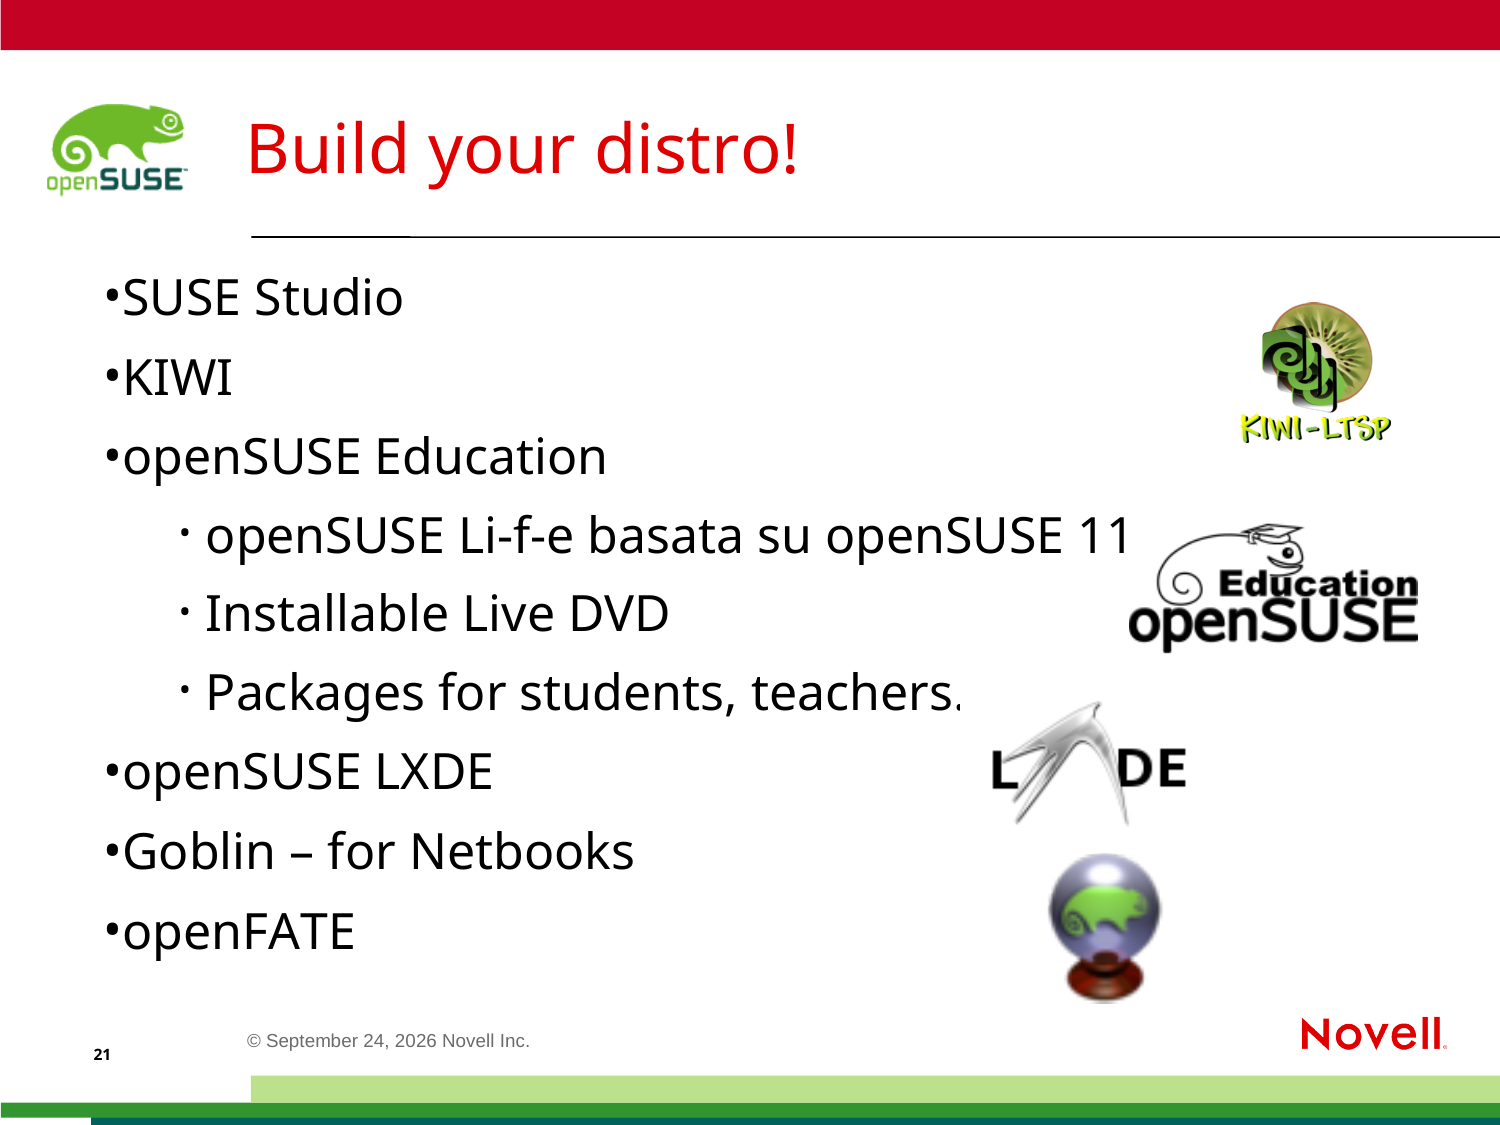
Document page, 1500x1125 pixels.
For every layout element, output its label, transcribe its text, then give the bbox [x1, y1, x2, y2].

picture [960, 701, 1211, 827]
picture [1295, 1011, 1453, 1056]
list SUSE Studio KIWI openSUSE Education openSUSE Li-f-e basata su openSUSE 11.1 Installable Live DVD Packages for students, teachers... openSUSE LXDE Goblin – for Netbooks openFATE [103, 262, 1385, 979]
picture [47, 104, 188, 197]
title Build your distro! [245, 68, 1408, 231]
picture [1240, 302, 1391, 443]
picture [1129, 499, 1418, 680]
picture [1031, 853, 1182, 1004]
